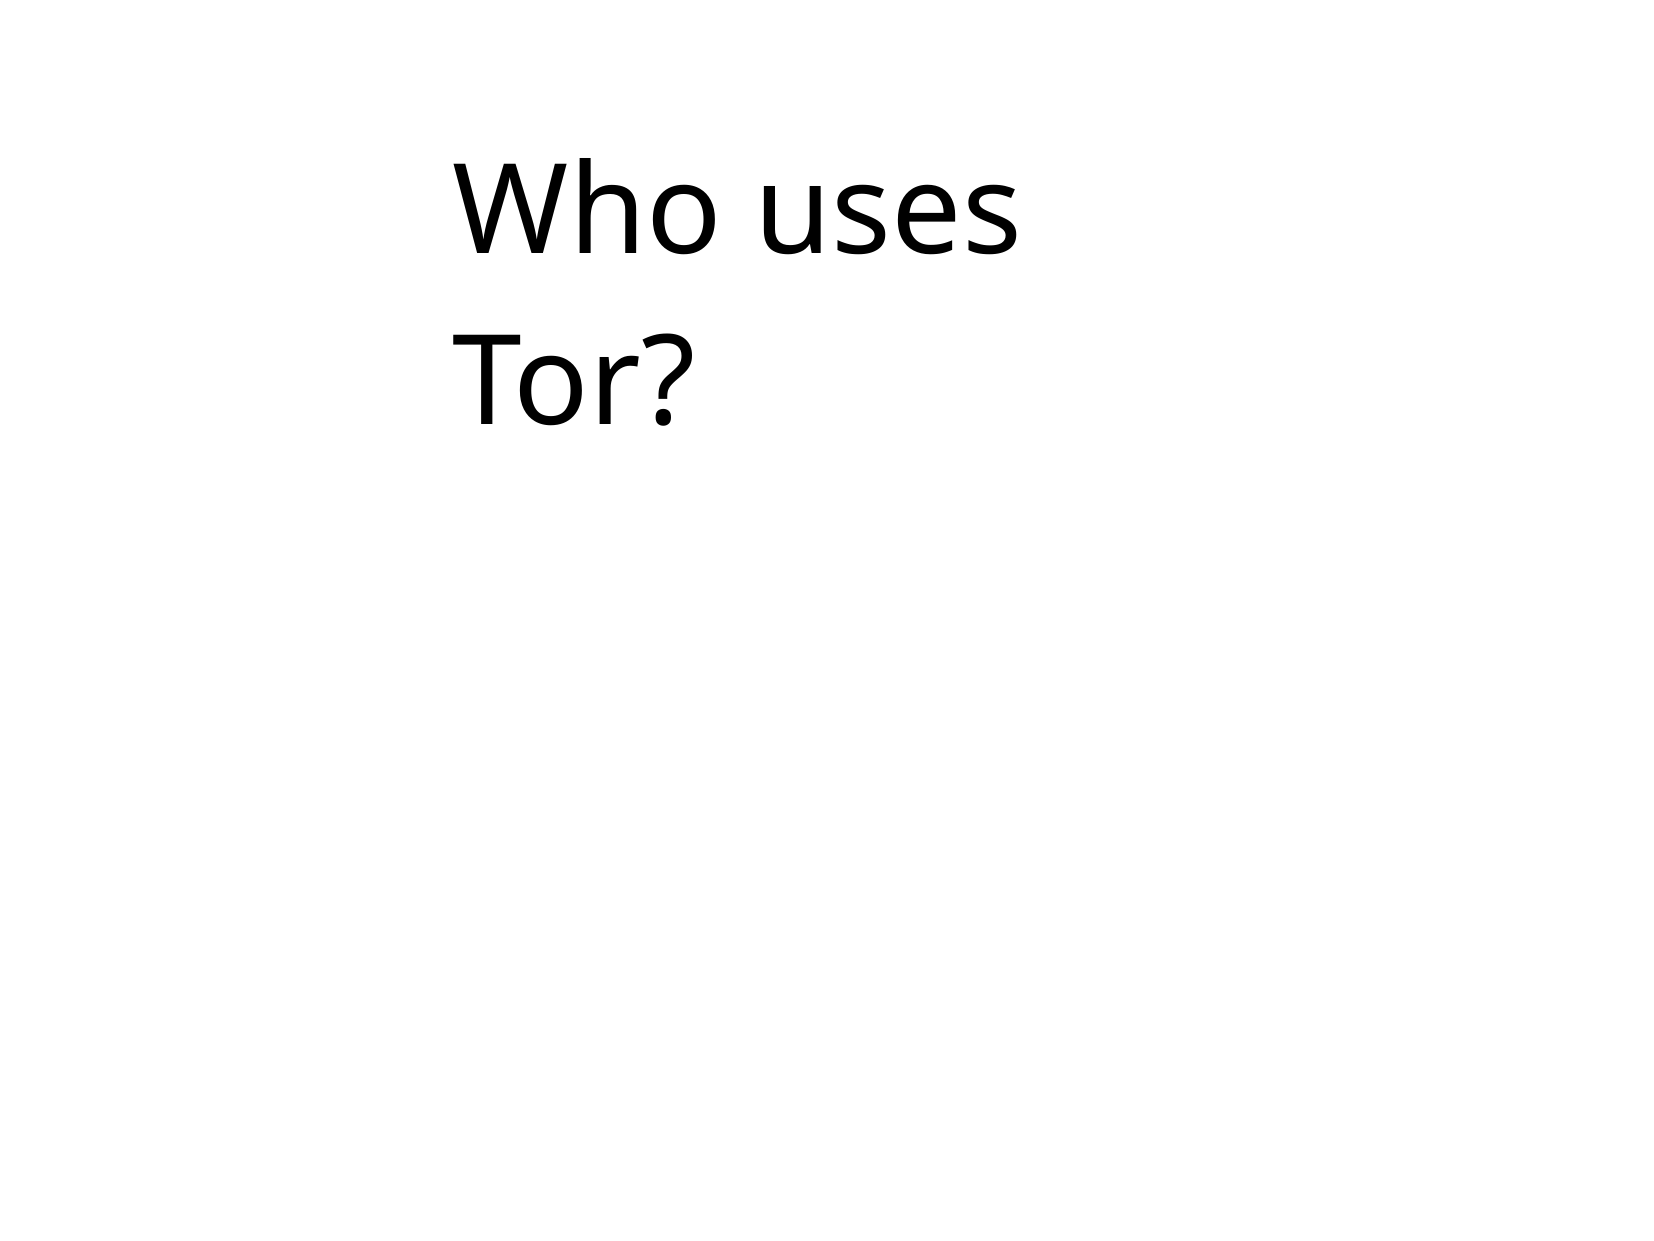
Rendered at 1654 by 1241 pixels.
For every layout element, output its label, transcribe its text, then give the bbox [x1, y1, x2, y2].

text_box Who uses Tor? [438, 112, 1264, 301]
